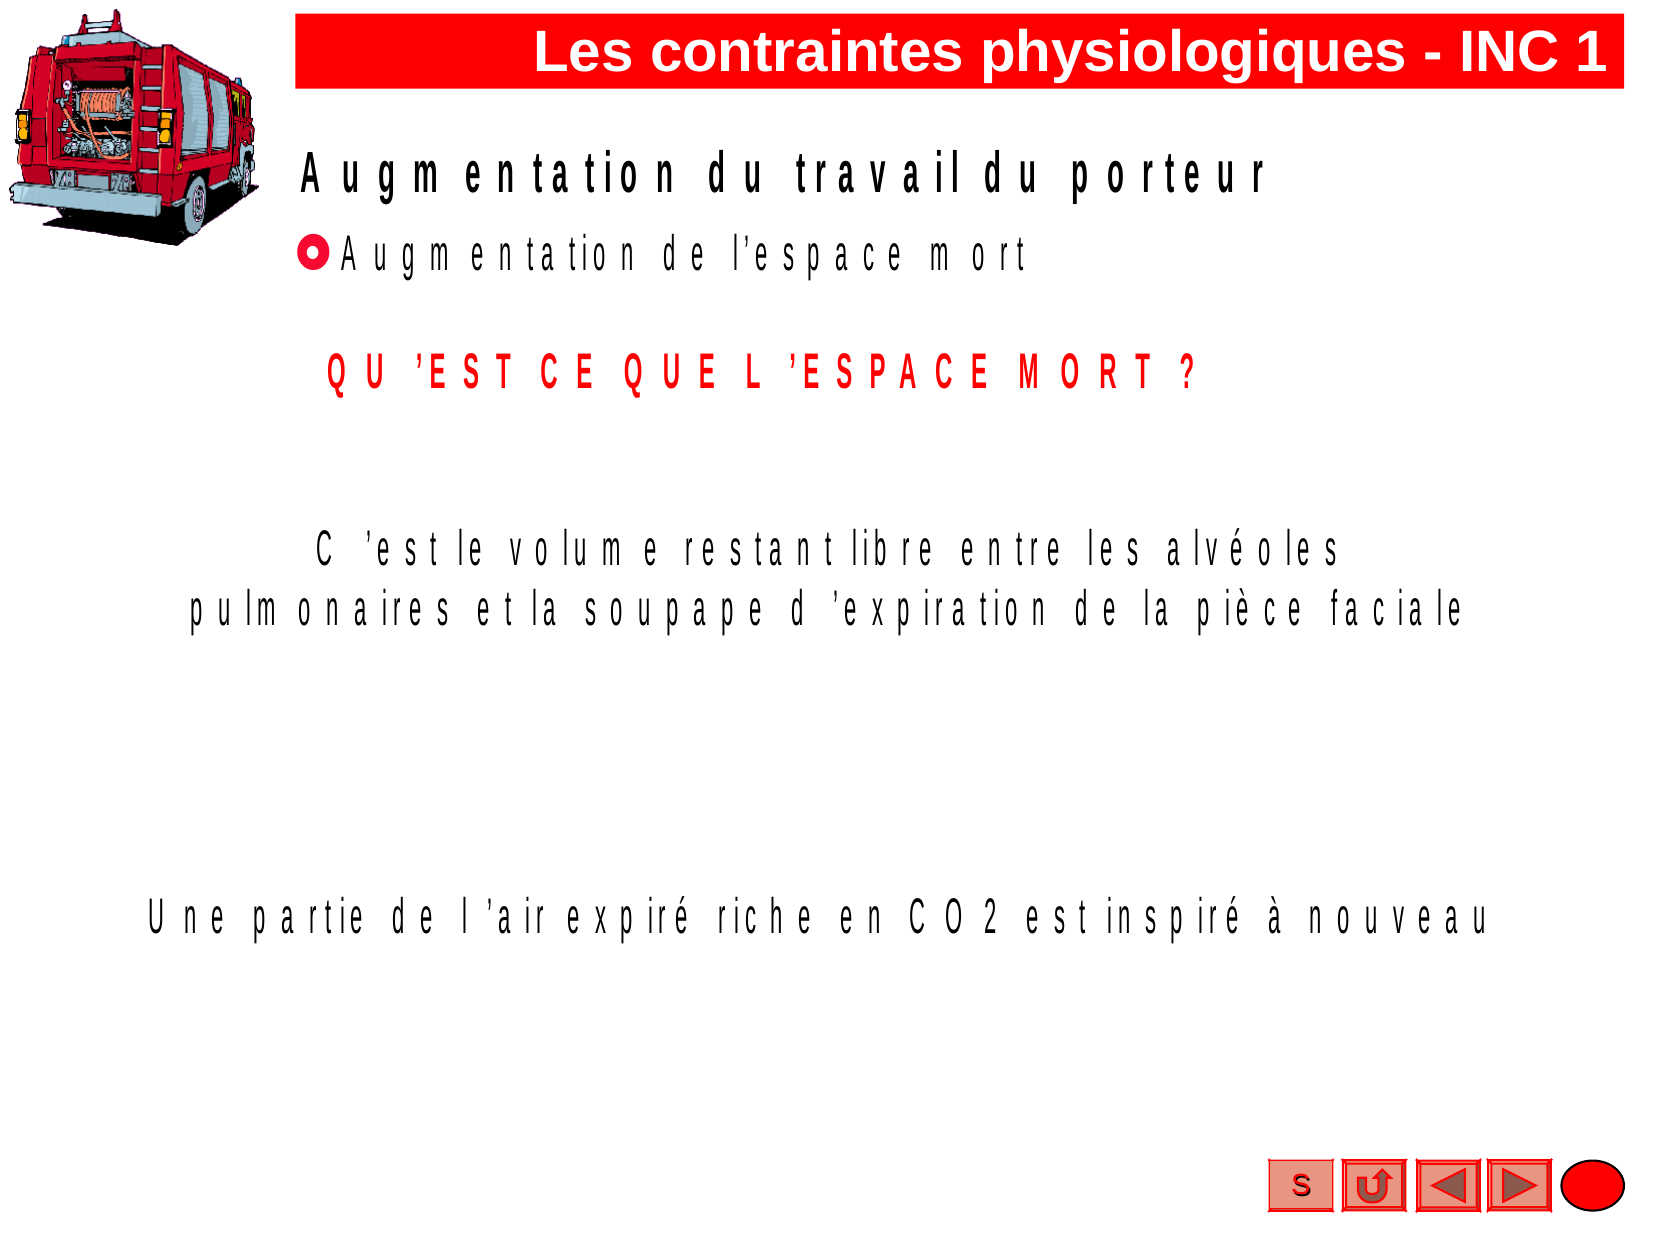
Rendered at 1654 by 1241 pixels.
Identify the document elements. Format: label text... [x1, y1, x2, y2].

text_box [1561, 1160, 1625, 1211]
picture [296, 324, 1241, 430]
picture [8, 8, 260, 246]
picture [265, 118, 1404, 312]
picture [160, 501, 1506, 667]
picture [118, 869, 1532, 975]
text_box Les contraintes physiologiques - INC 1 [295, 13, 1625, 89]
